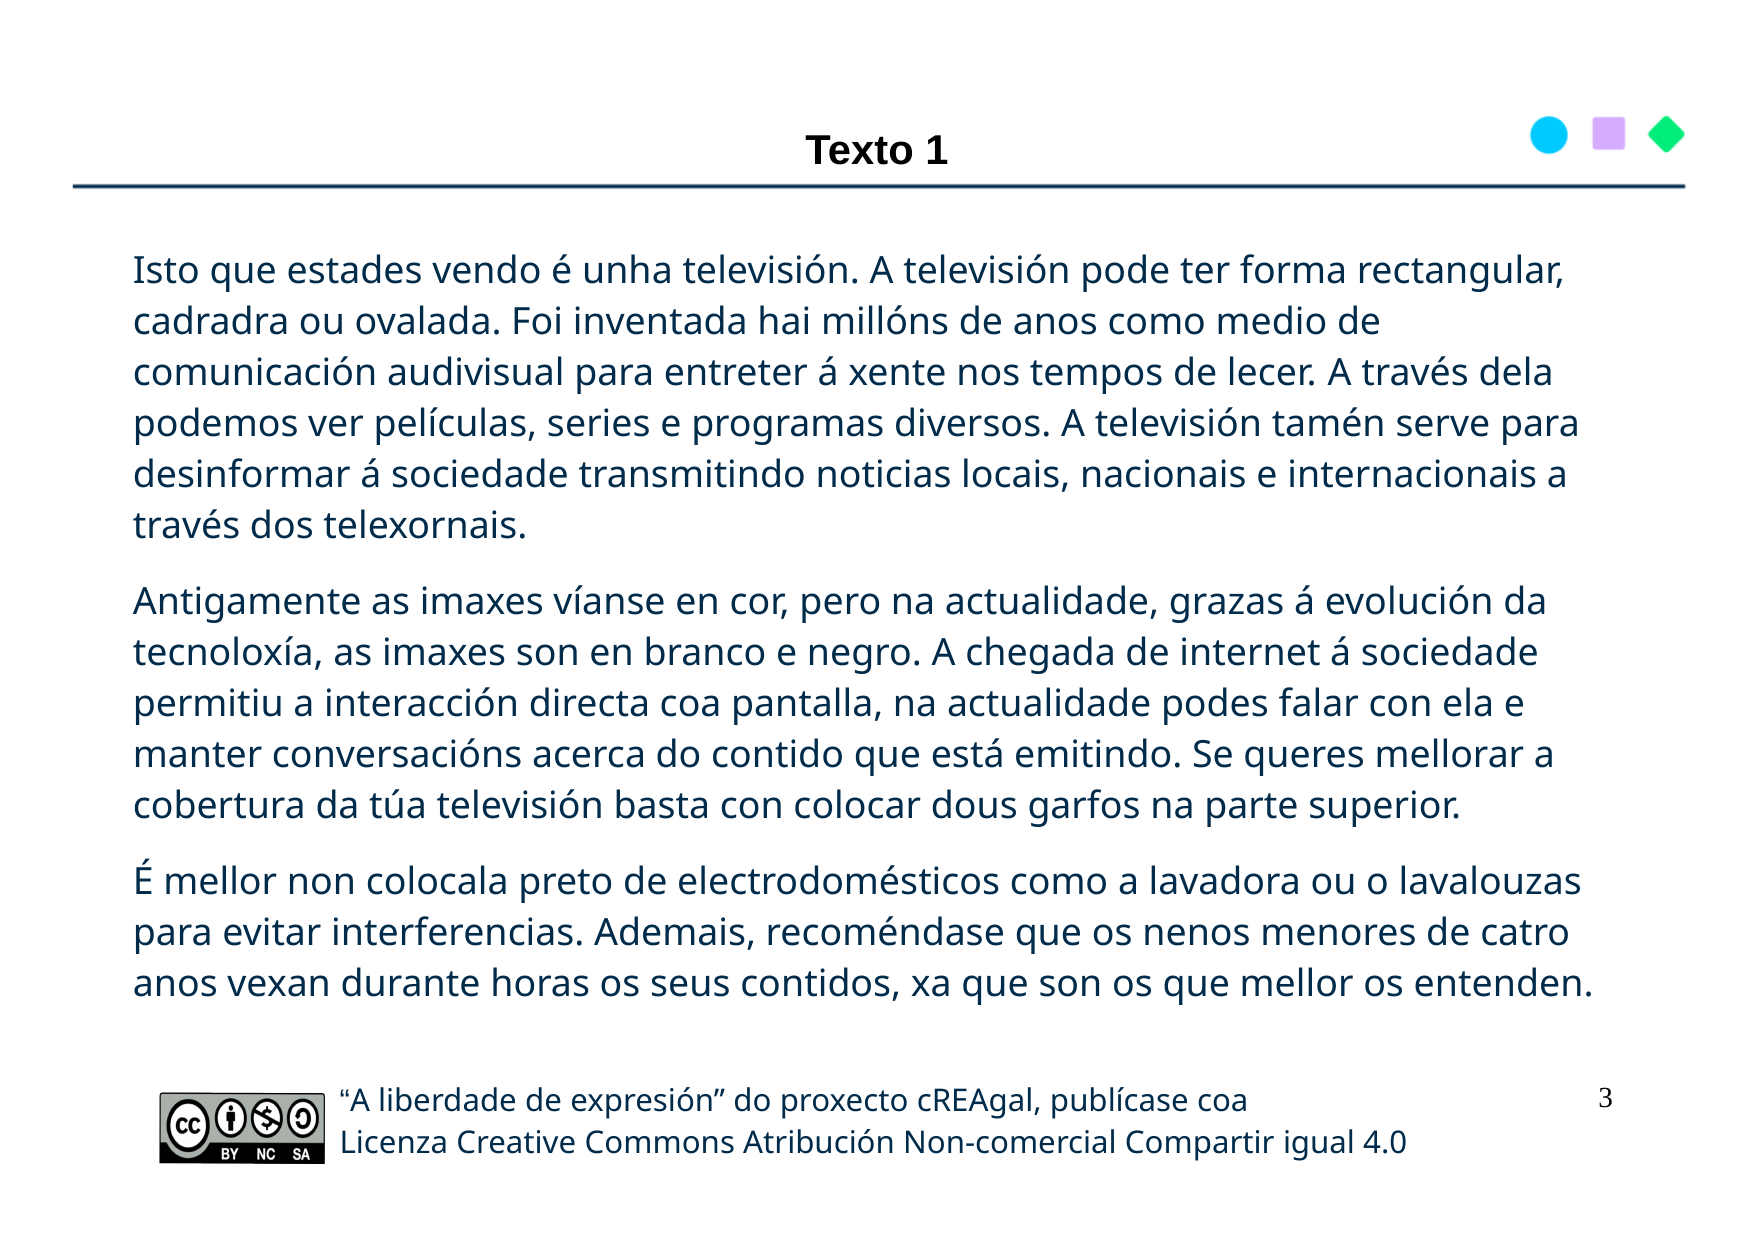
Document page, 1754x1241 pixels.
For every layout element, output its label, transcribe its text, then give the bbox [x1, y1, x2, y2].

text_box “A liberdade de expresión” do proxecto cREAgal, publícase coa Licenza Creative Commons Atribución Non-comercial Compartir igual 4.0 [324, 1080, 1595, 1213]
picture [59, 88, 1695, 211]
picture [159, 1092, 324, 1164]
text_box Isto que estades vendo é unha televisión. A televisión pode ter forma rectangular, cadradra ou ovalada. Foi inventada hai millóns de anos como medio de comunicación audivisual para entreter á xente nos tempos de lecer. A través dela podemos ver películas, series e programas diversos. A televisión tamén serve para desinformar á sociedade transmitindo noticias locais, nacionais e internacionais a través dos telexornais. Antigamente as imaxes víanse en cor, pero na actualidade, grazas á evolución da tecnoloxía, as imaxes son en branco e negro. A chegada de internet á sociedade permitiu a interacción directa coa pantalla, na actualidade podes falar con ela e manter conversacións acerca do contido que está emitindo. Se queres mellorar a cobertura da túa televisión basta con colocar dous garfos na parte superior. É mellor non colocala preto de electrodomésticos como a lavadora ou o lavalouzas para evitar interferencias. Ademais, recoméndase que os nenos menores de catro anos vexan durante horas os seus contidos, xa que son os que mellor os entenden. [118, 236, 1625, 1080]
